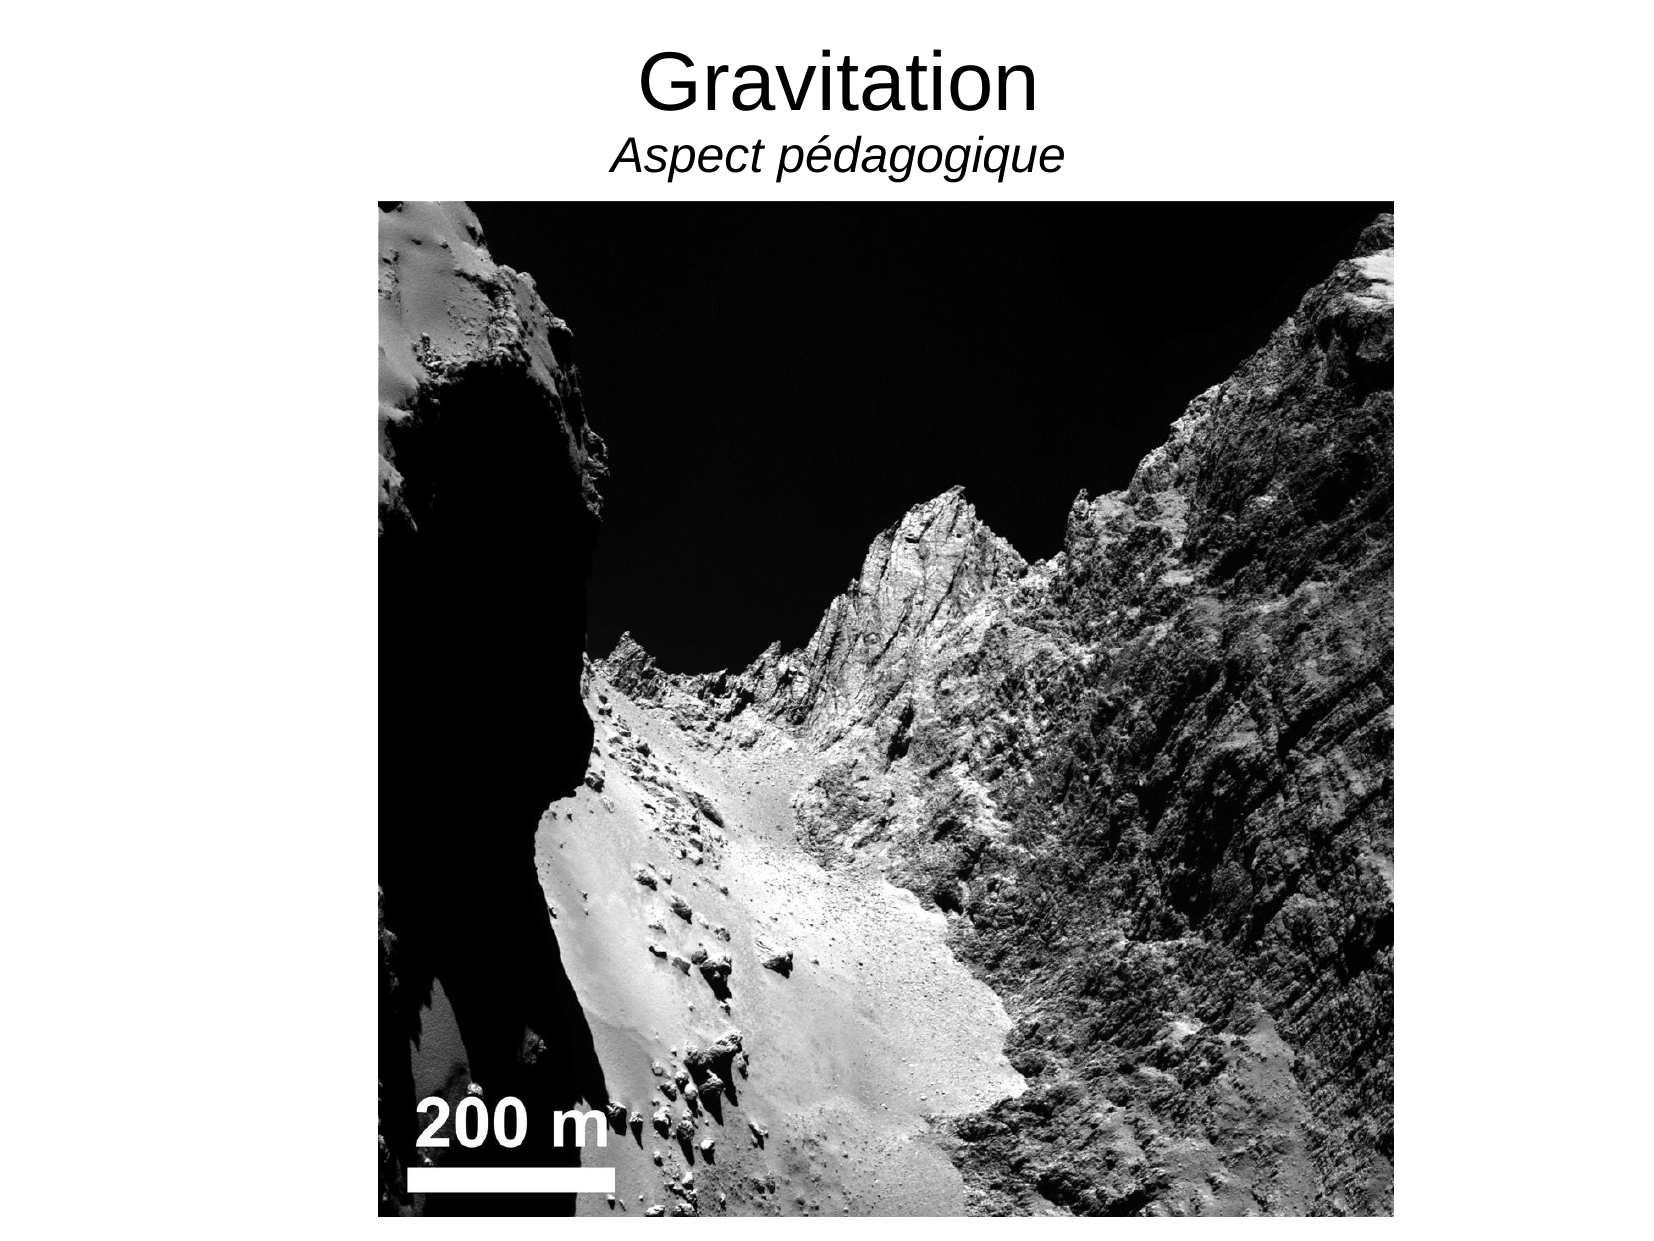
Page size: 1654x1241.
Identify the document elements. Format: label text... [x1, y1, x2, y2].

title Gravitation Aspect pédagogique [94, 5, 1583, 213]
picture [378, 201, 1394, 1217]
